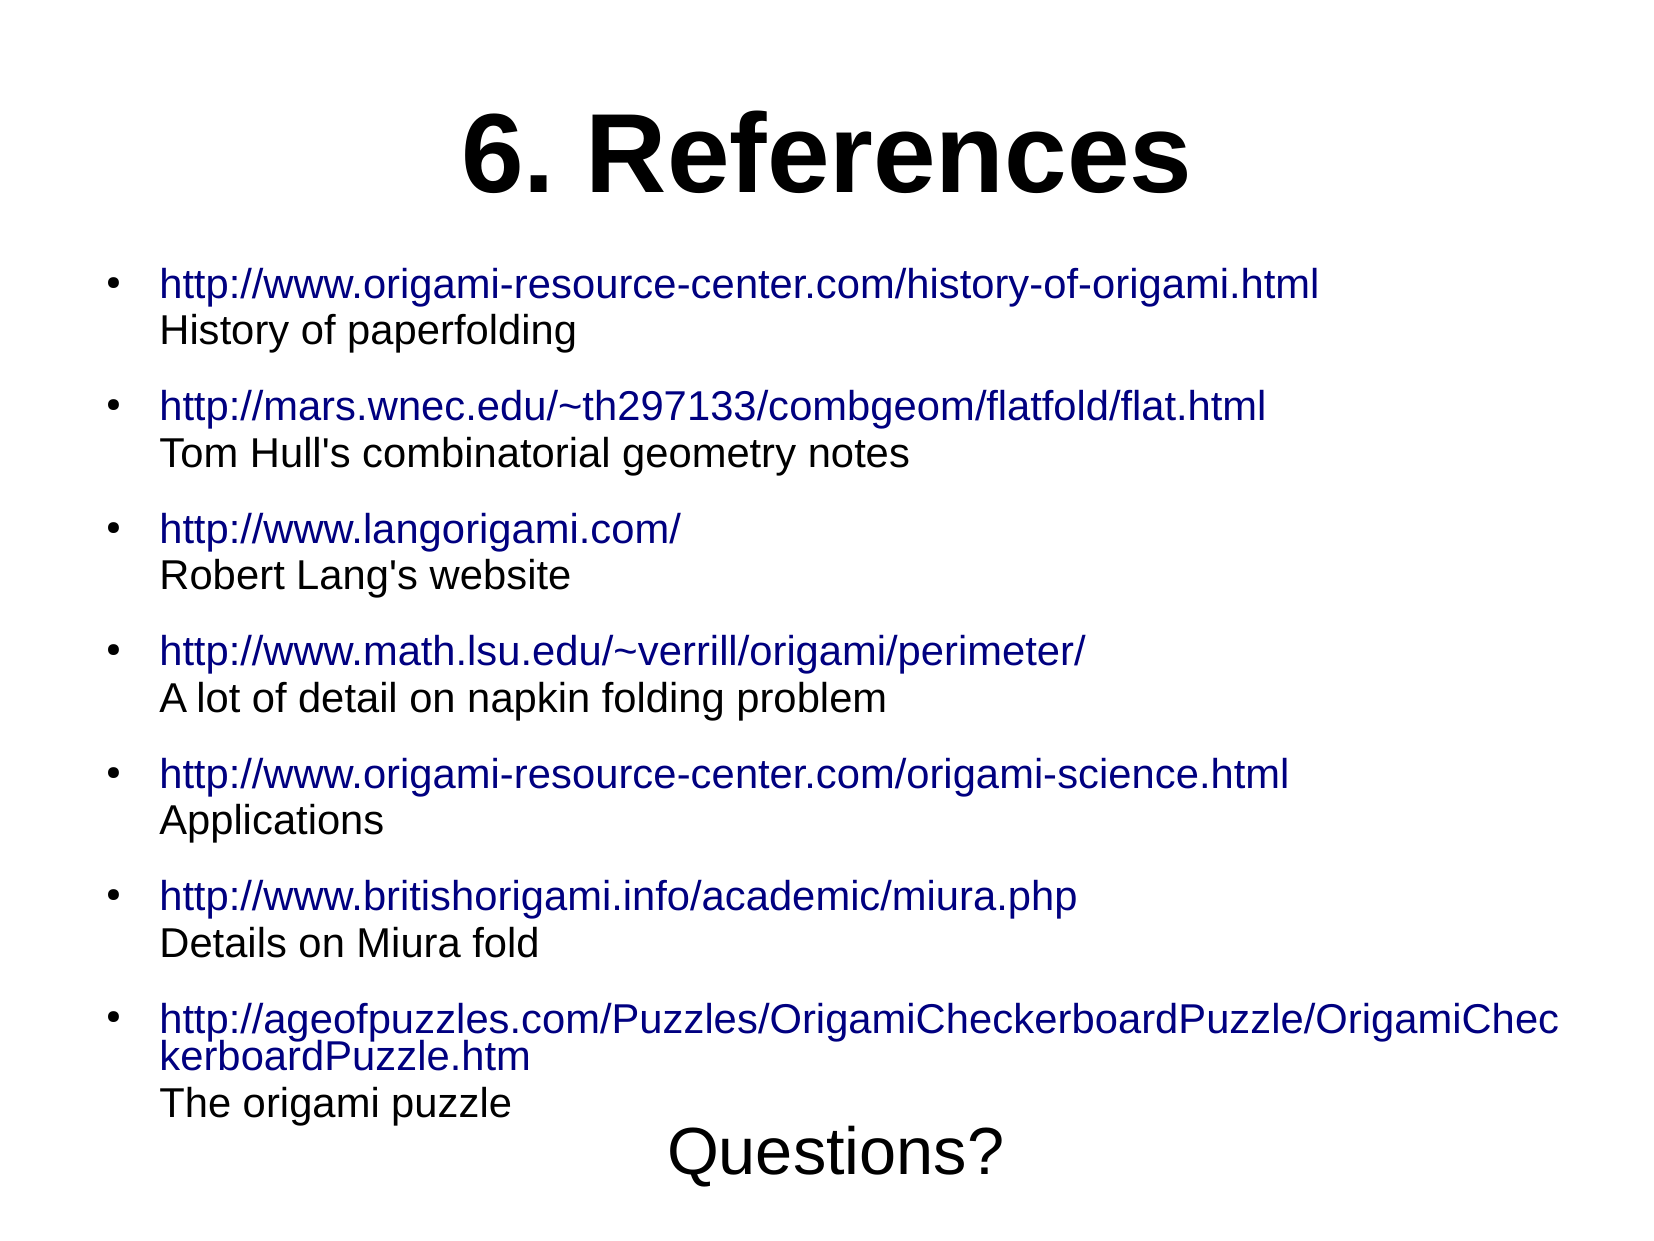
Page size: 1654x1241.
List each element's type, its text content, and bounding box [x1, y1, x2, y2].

text_box Questions? [578, 1092, 1093, 1211]
title 6. References [82, 49, 1571, 257]
list http://www.origami-resource-center.com/history-of-origami.html History of paperfolding http://mars.wnec.edu/~th297133/combgeom/flatfold/flat.html Tom Hull's combinatorial geometry notes http://www.langorigami.com/ Robert Lang's website http://www.math.lsu.edu/~verrill/origami/perimeter/ A lot of detail on napkin folding problem http://www.origami-resource-center.com/origami-science.html Applications http://www.britishorigami.info/academic/miura.php Details on Miura fold http://ageofpuzzles.com/Puzzles/OrigamiCheckerboardPuzzle/OrigamiCheckerboardPuzzle.htmThe origami puzzle [88, 260, 1577, 1093]
